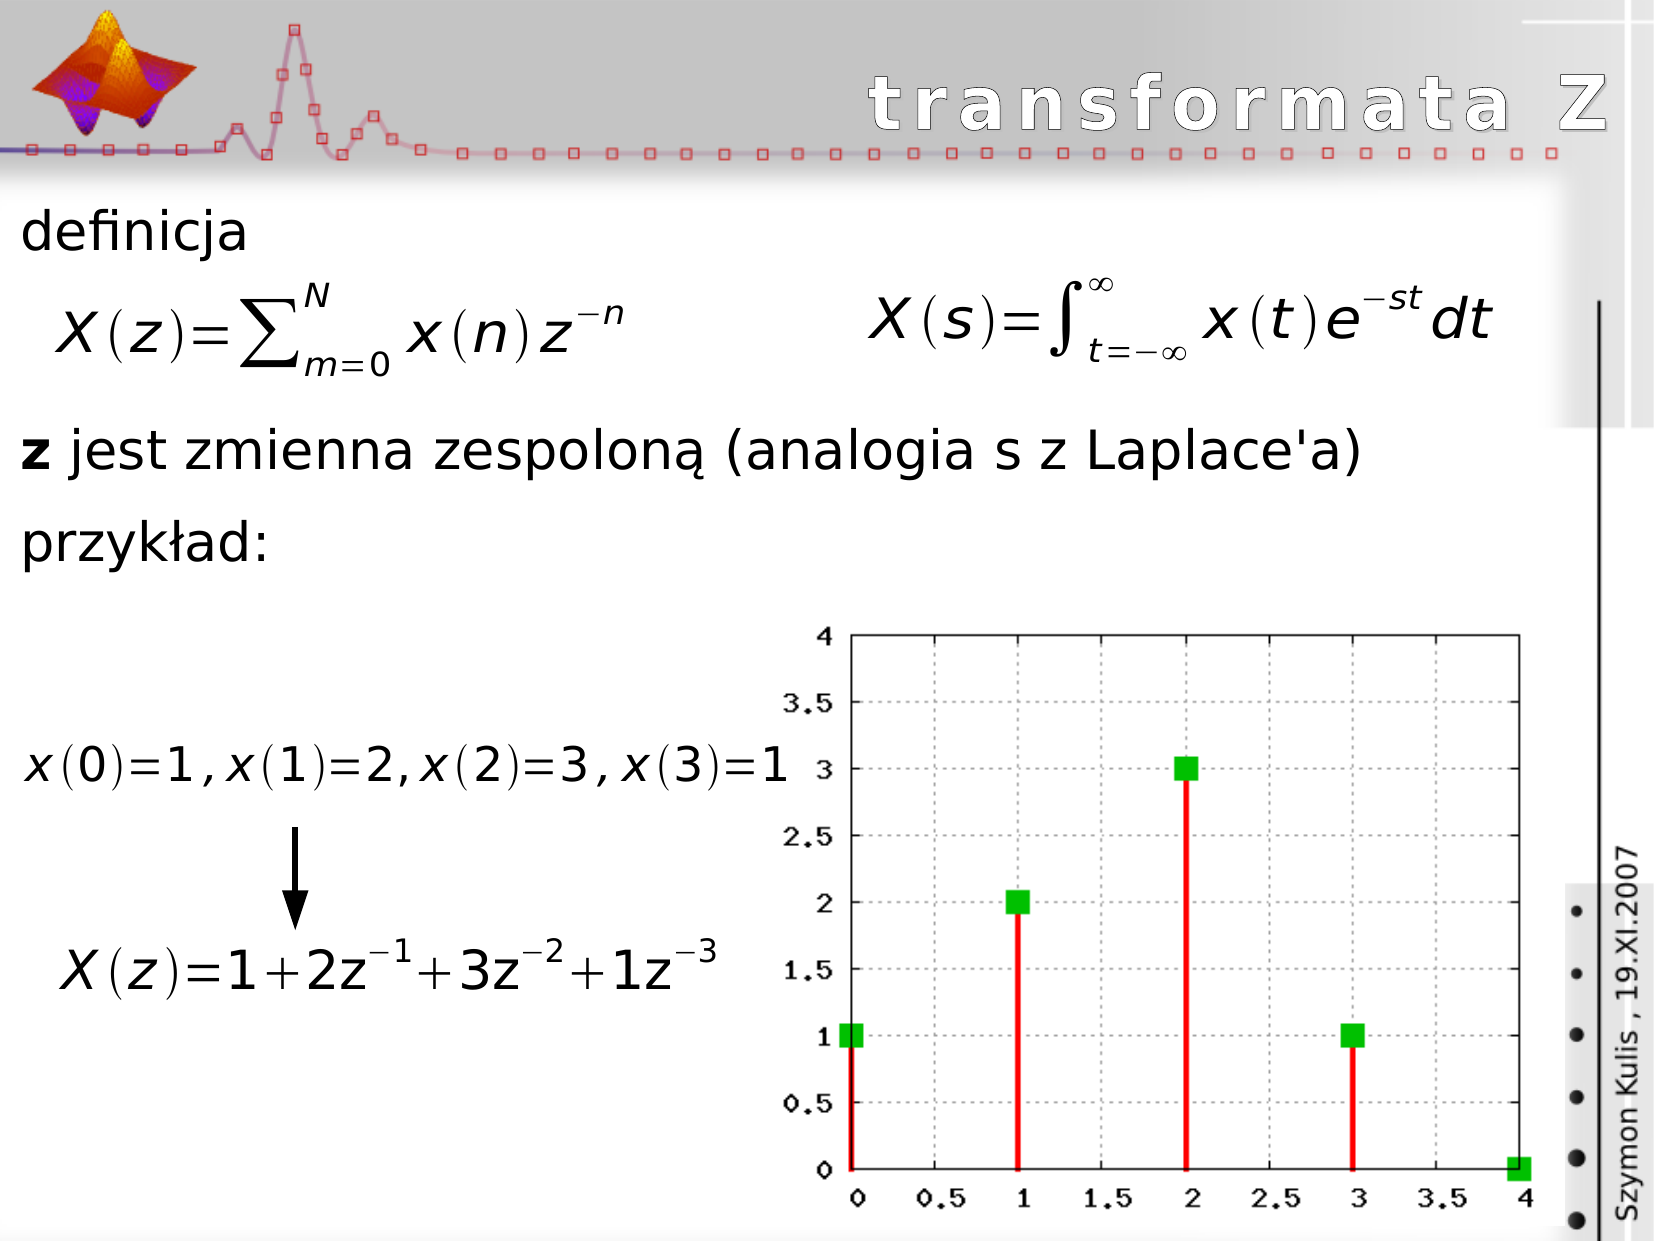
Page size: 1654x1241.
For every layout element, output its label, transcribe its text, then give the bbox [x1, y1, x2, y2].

list definicja z jest zmienna zespoloną (analogia s z Laplace'a) przykład: [3, 200, 1492, 638]
chart [15, 738, 798, 795]
chart [50, 933, 724, 1004]
chart [44, 276, 631, 384]
title transformata Z [59, 29, 1610, 178]
picture [0, 0, 1654, 1241]
chart [857, 261, 1498, 370]
